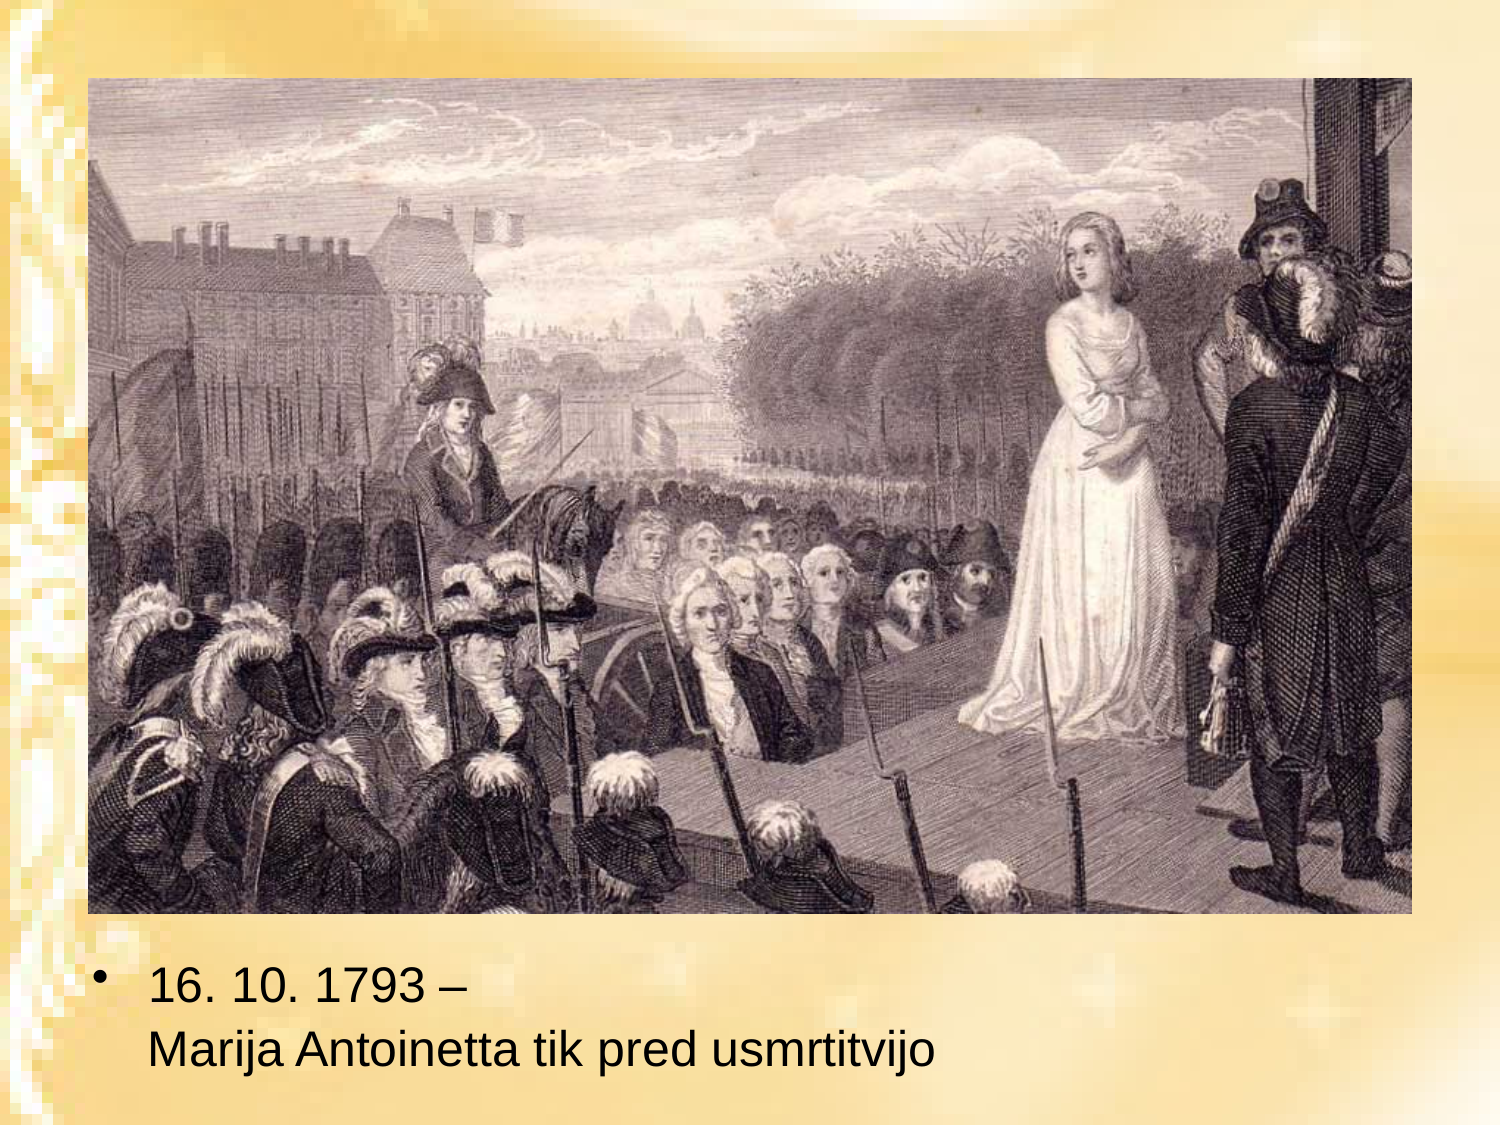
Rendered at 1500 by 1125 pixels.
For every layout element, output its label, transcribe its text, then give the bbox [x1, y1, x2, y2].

picture [0, 0, 1500, 1125]
list 16. 10. 1793 – Marija Antoinetta tik pred usmrtitvijo [76, 881, 1402, 1041]
